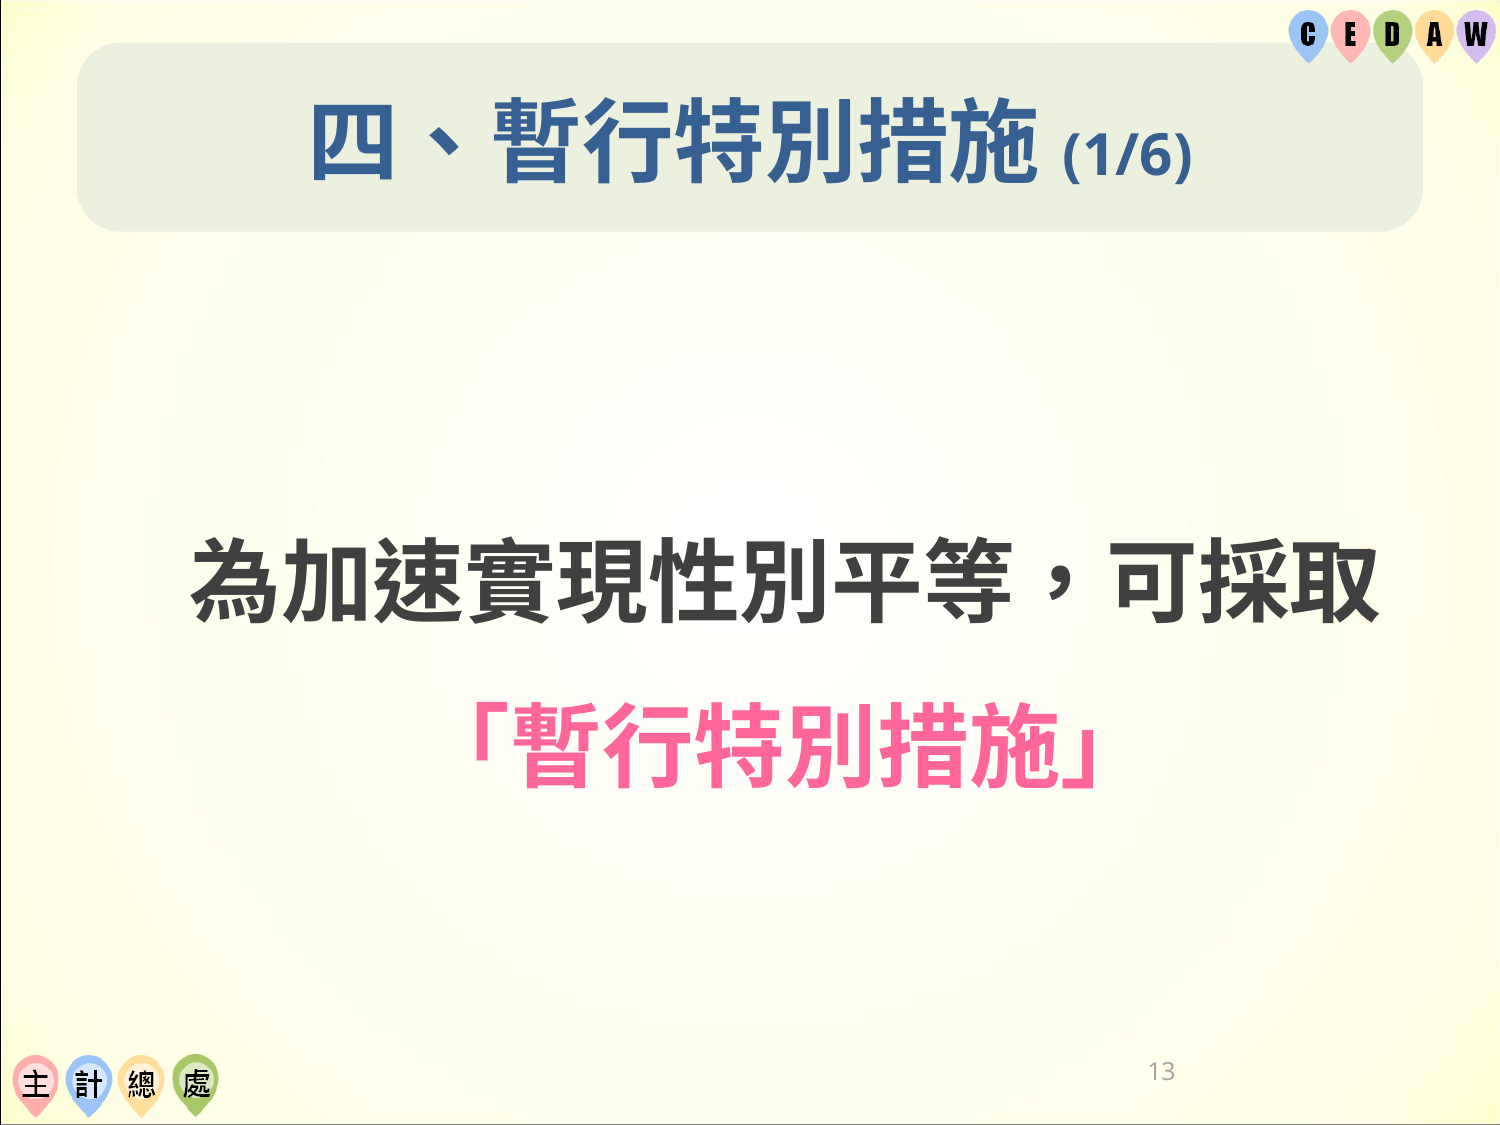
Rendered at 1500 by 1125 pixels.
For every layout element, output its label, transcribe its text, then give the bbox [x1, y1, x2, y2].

text_box 為加速實現性別平等，可採取「暫行特別措施」 [64, 262, 1461, 1005]
title 四、暫行特別措施(1/6) [75, 45, 1426, 233]
text_box [1132, 1042, 1483, 1103]
